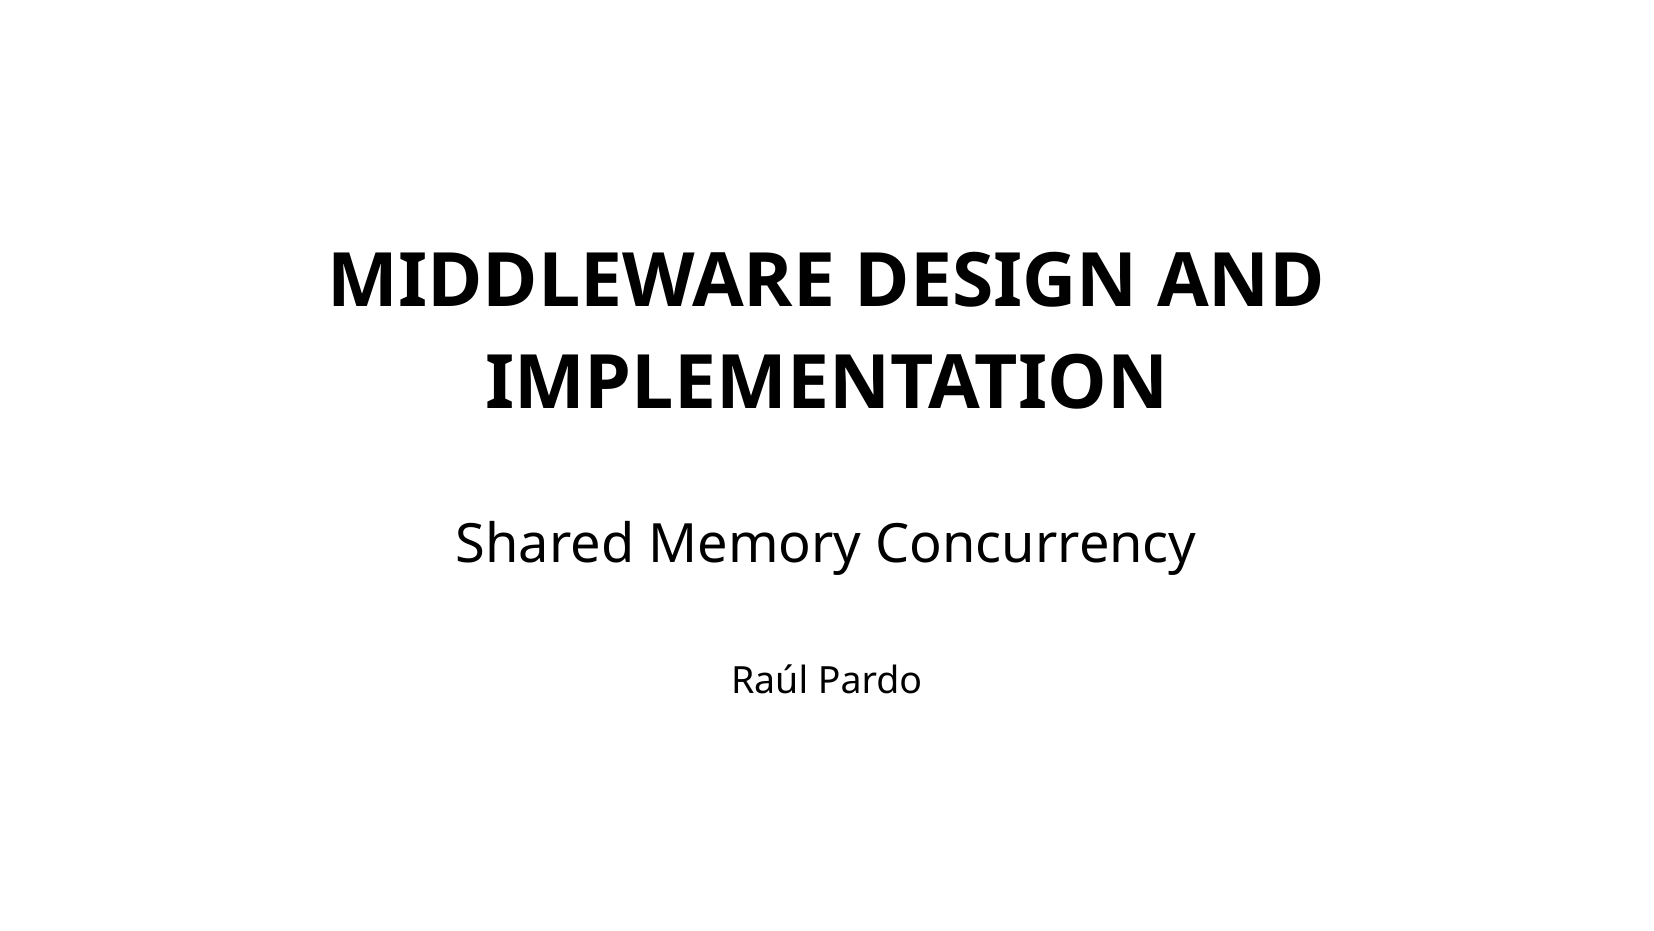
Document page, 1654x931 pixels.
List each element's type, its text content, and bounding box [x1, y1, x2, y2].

subtitle MIDDLEWARE DESIGN AND IMPLEMENTATION Shared Memory Concurrency Raúl Pardo [82, 195, 1571, 735]
